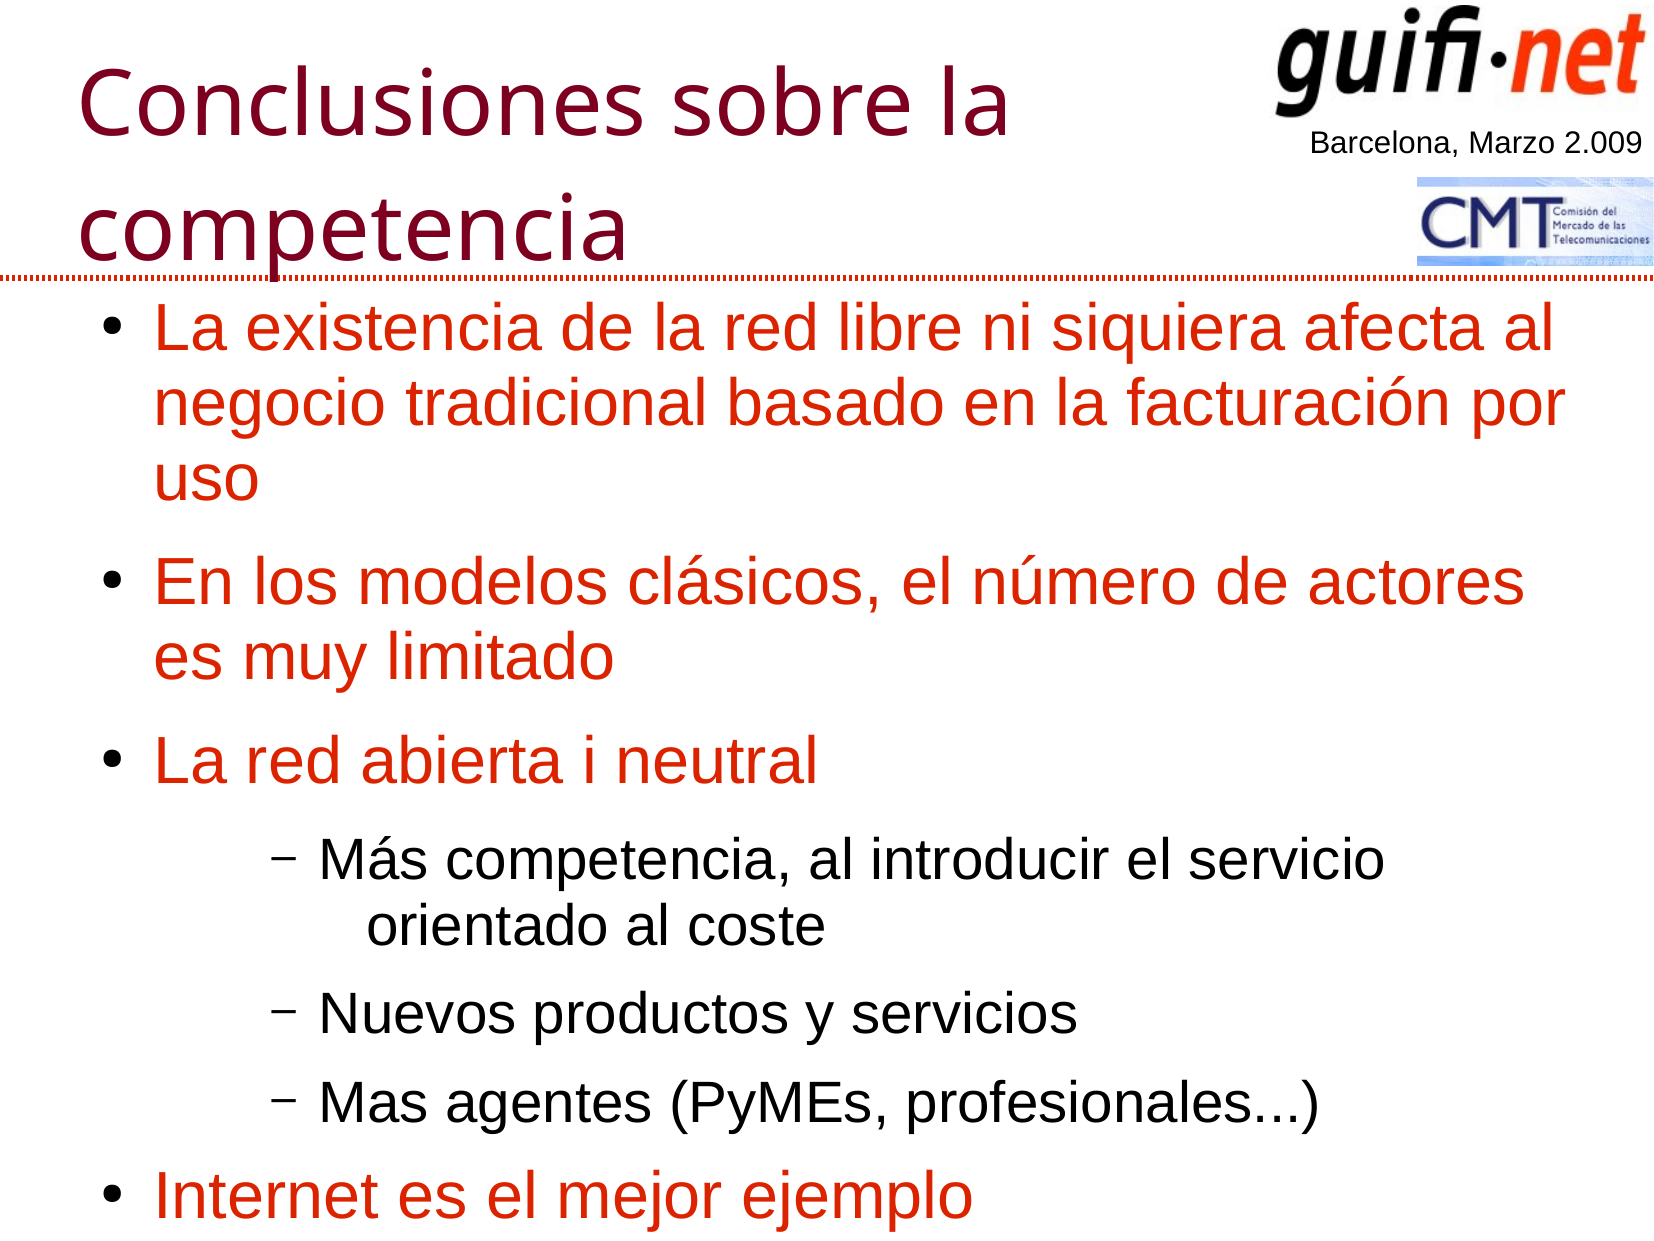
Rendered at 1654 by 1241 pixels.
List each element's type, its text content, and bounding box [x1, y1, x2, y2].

picture [1269, 5, 1654, 119]
list La existencia de la red libre ni siquiera afecta al negocio tradicional basado en la facturación por uso En los modelos clásicos, el número de actores es muy limitado La red abierta i neutral Más competencia, al introducir el servicio orientado al coste Nuevos productos y servicios Mas agentes (PyMEs, profesionales...) Internet es el mejor ejemplo [82, 290, 1571, 1234]
picture [1417, 177, 1654, 266]
title Conclusiones sobre la competencia [76, 51, 1093, 274]
